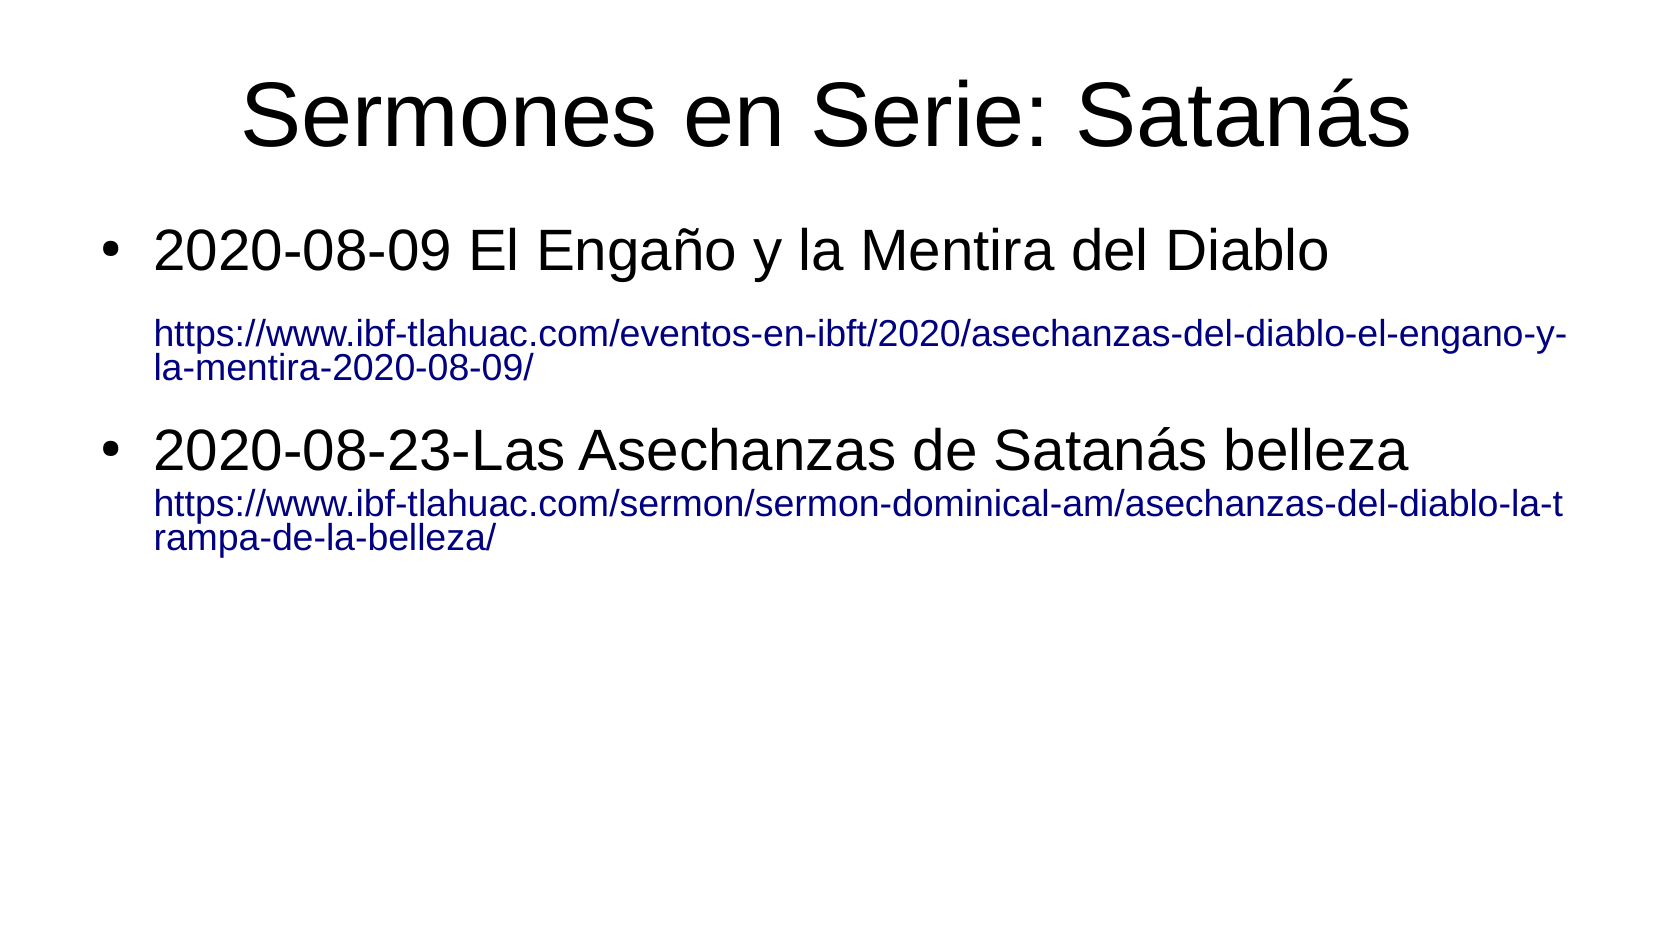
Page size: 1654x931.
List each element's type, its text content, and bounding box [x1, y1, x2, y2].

title Sermones en Serie: Satanás [82, 37, 1571, 193]
list 2020-08-09 El Engaño y la Mentira del Diablo https://www.ibf-tlahuac.com/eventos-en-ibft/2020/asechanzas-del-diablo-el-engano-y-la-mentira-2020-08-09/ 2020-08-23-Las Asechanzas de Satanás belleza https://www.ibf-tlahuac.com/sermon/sermon-dominical-am/asechanzas-del-diablo-la-trampa-de-la-belleza/ [82, 217, 1571, 758]
